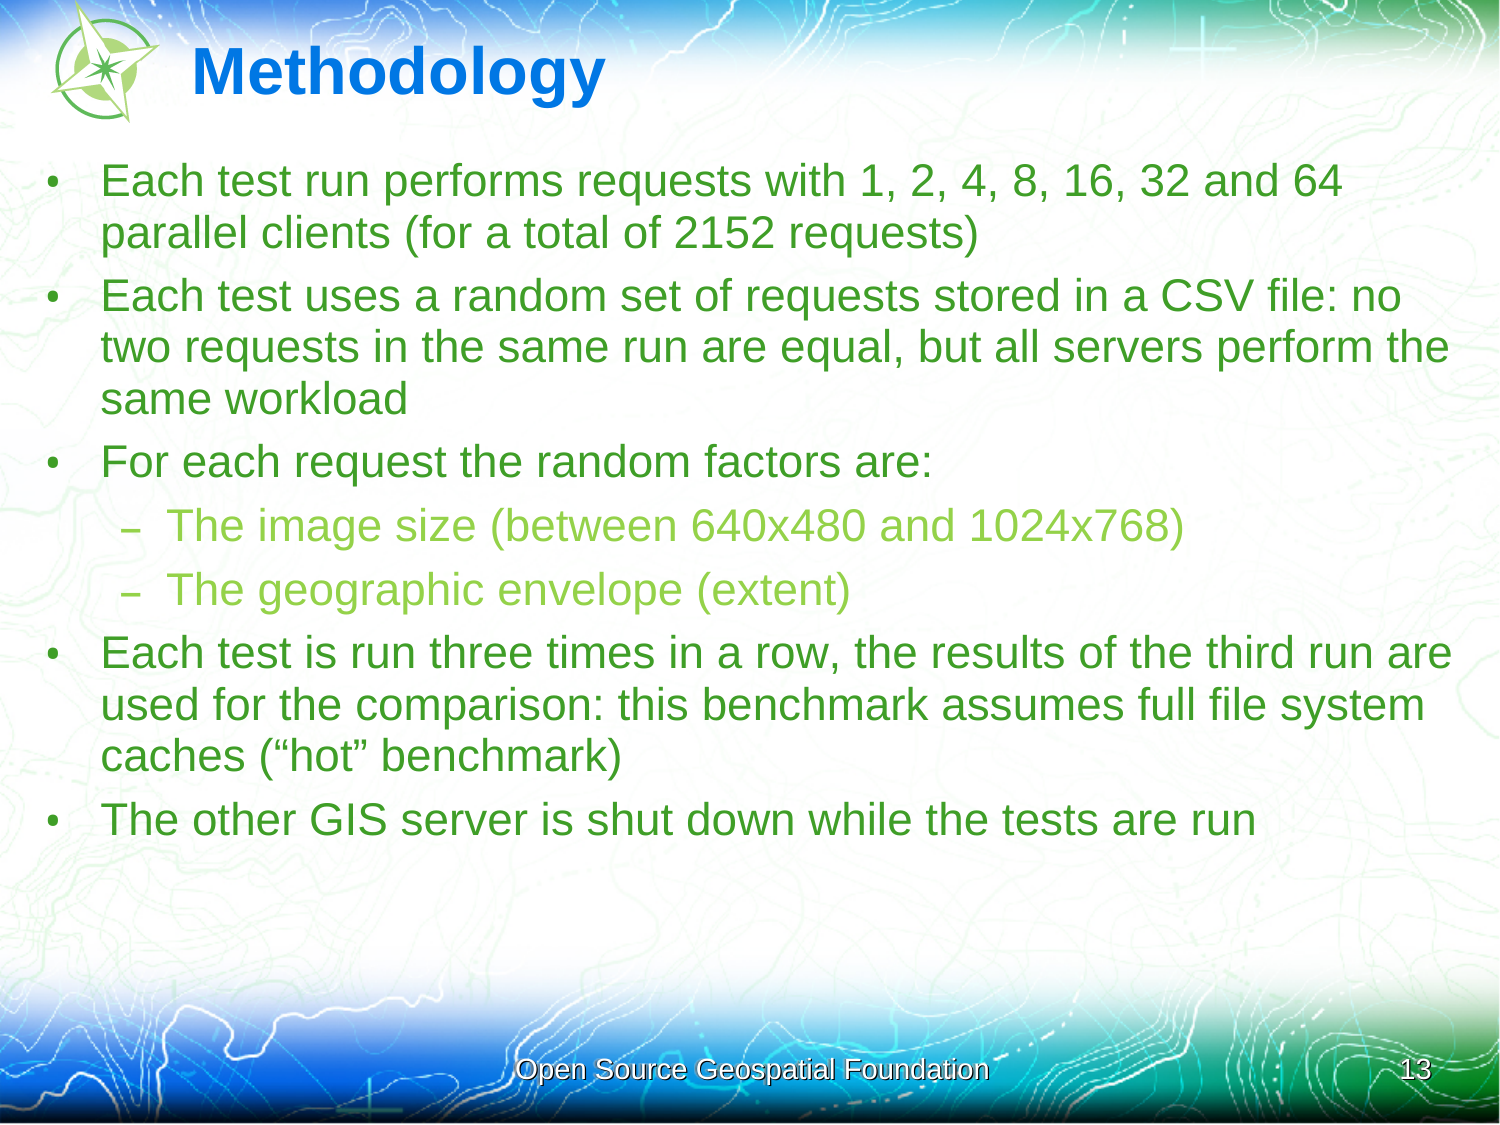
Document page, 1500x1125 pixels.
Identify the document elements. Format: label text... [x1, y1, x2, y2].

picture [0, 0, 1500, 1125]
list Each test run performs requests with 1, 2, 4, 8, 16, 32 and 64 parallel clients (for a total of 2152 requests) Each test uses a random set of requests stored in a CSV file: no two requests in the same run are equal, but all servers perform the same workload For each request the random factors are: The image size (between 640x480 and 1024x768) The geographic envelope (extent) Each test is run three times in a row, the results of the third run are used for the comparison: this benchmark assumes full file system caches (“hot” benchmark) The other GIS server is shut down while the tests are run [29, 147, 1477, 945]
title Methodology [177, 20, 1477, 122]
